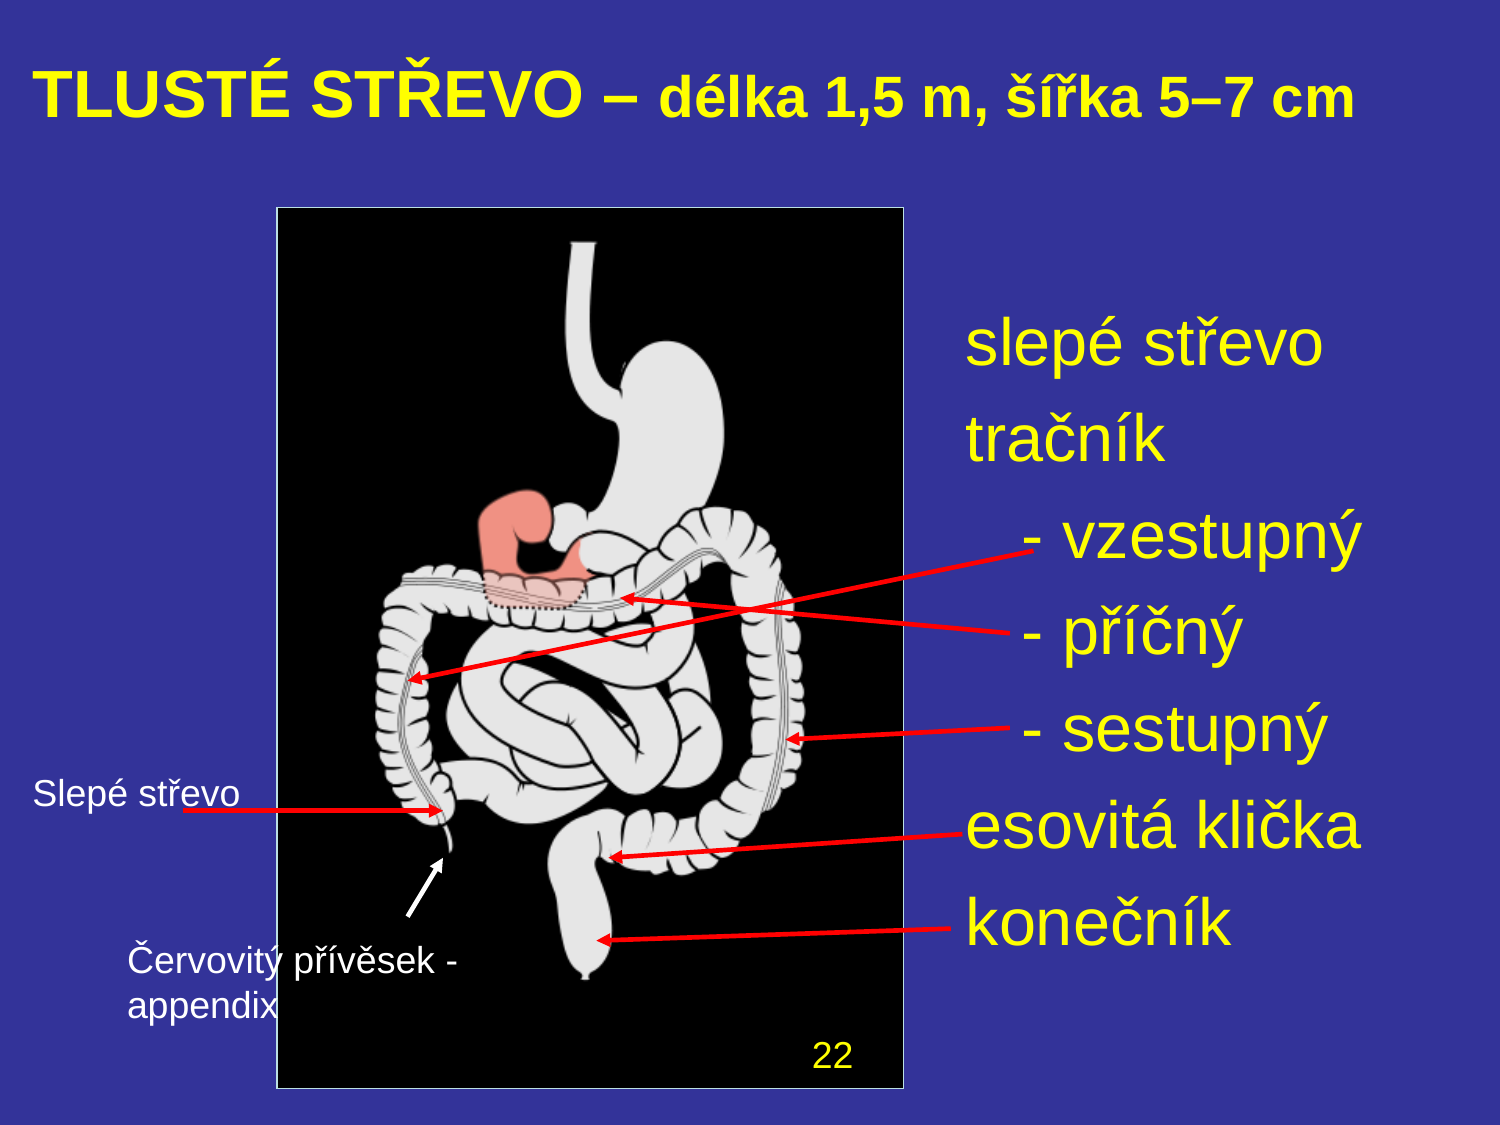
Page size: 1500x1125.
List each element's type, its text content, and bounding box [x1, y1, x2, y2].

picture [770, 581, 903, 621]
text_box Červovitý přívěsek - appendix [112, 928, 526, 1035]
text_box 22 [797, 1023, 880, 1084]
text_box Slepé střevo [17, 761, 290, 822]
text_box TLUSTÉ STŘEVO – délka 1,5 m, šířka 5–7 cm [17, 42, 1500, 139]
text_box slepé střevo tračník - vzestupný - příčný - sestupný esovitá klička konečník [950, 290, 1500, 1034]
picture [277, 208, 903, 1088]
